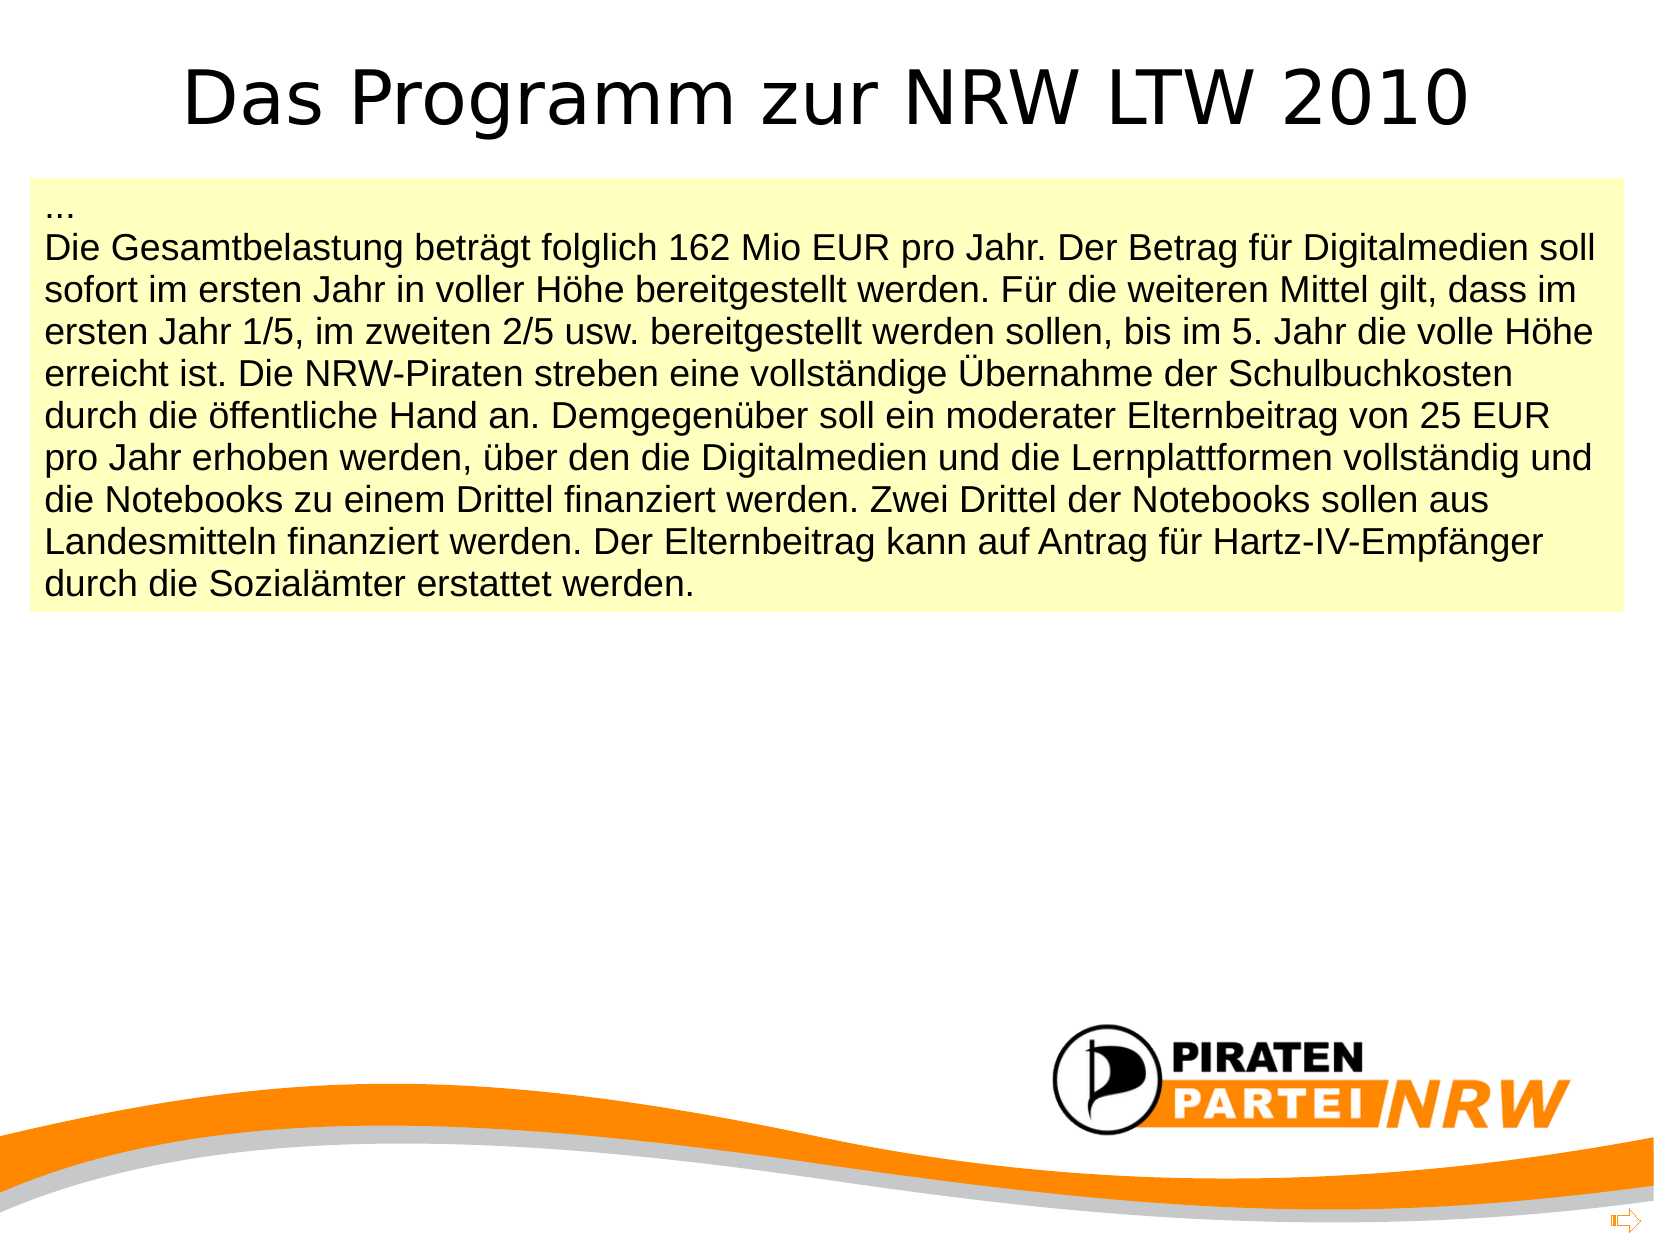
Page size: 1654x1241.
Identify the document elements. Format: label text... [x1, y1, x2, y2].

title Das Programm zur NRW LTW 2010 [82, 54, 1571, 143]
picture [1045, 1021, 1579, 1140]
table_header ... Die Gesamtbelastung beträgt folglich 162 Mio EUR pro Jahr. Der Betrag für Digitalmedien soll sofort im ersten Jahr in voller Höhe bereitgestellt werden. Für die weiteren Mittel gilt, dass im ersten Jahr 1/5, im zweiten 2/5 usw. bereitgestellt werden sollen, bis im 5. Jahr die volle Höhe erreicht ist. Die NRW-Piraten streben eine vollständige Übernahme der Schulbuchkosten durch die öffentliche Hand an. Demgegenüber soll ein moderater Elternbeitrag von 25 EUR pro Jahr erhoben werden, über den die Digitalmedien und die Lernplattformen vollständig und die Notebooks zu einem Drittel finanziert werden. Zwei Drittel der Notebooks sollen aus Landesmitteln finanziert werden. Der Elternbeitrag kann auf Antrag für Hartz-IV-Empfänger durch die Sozialämter erstattet werden. [30, 178, 1624, 612]
